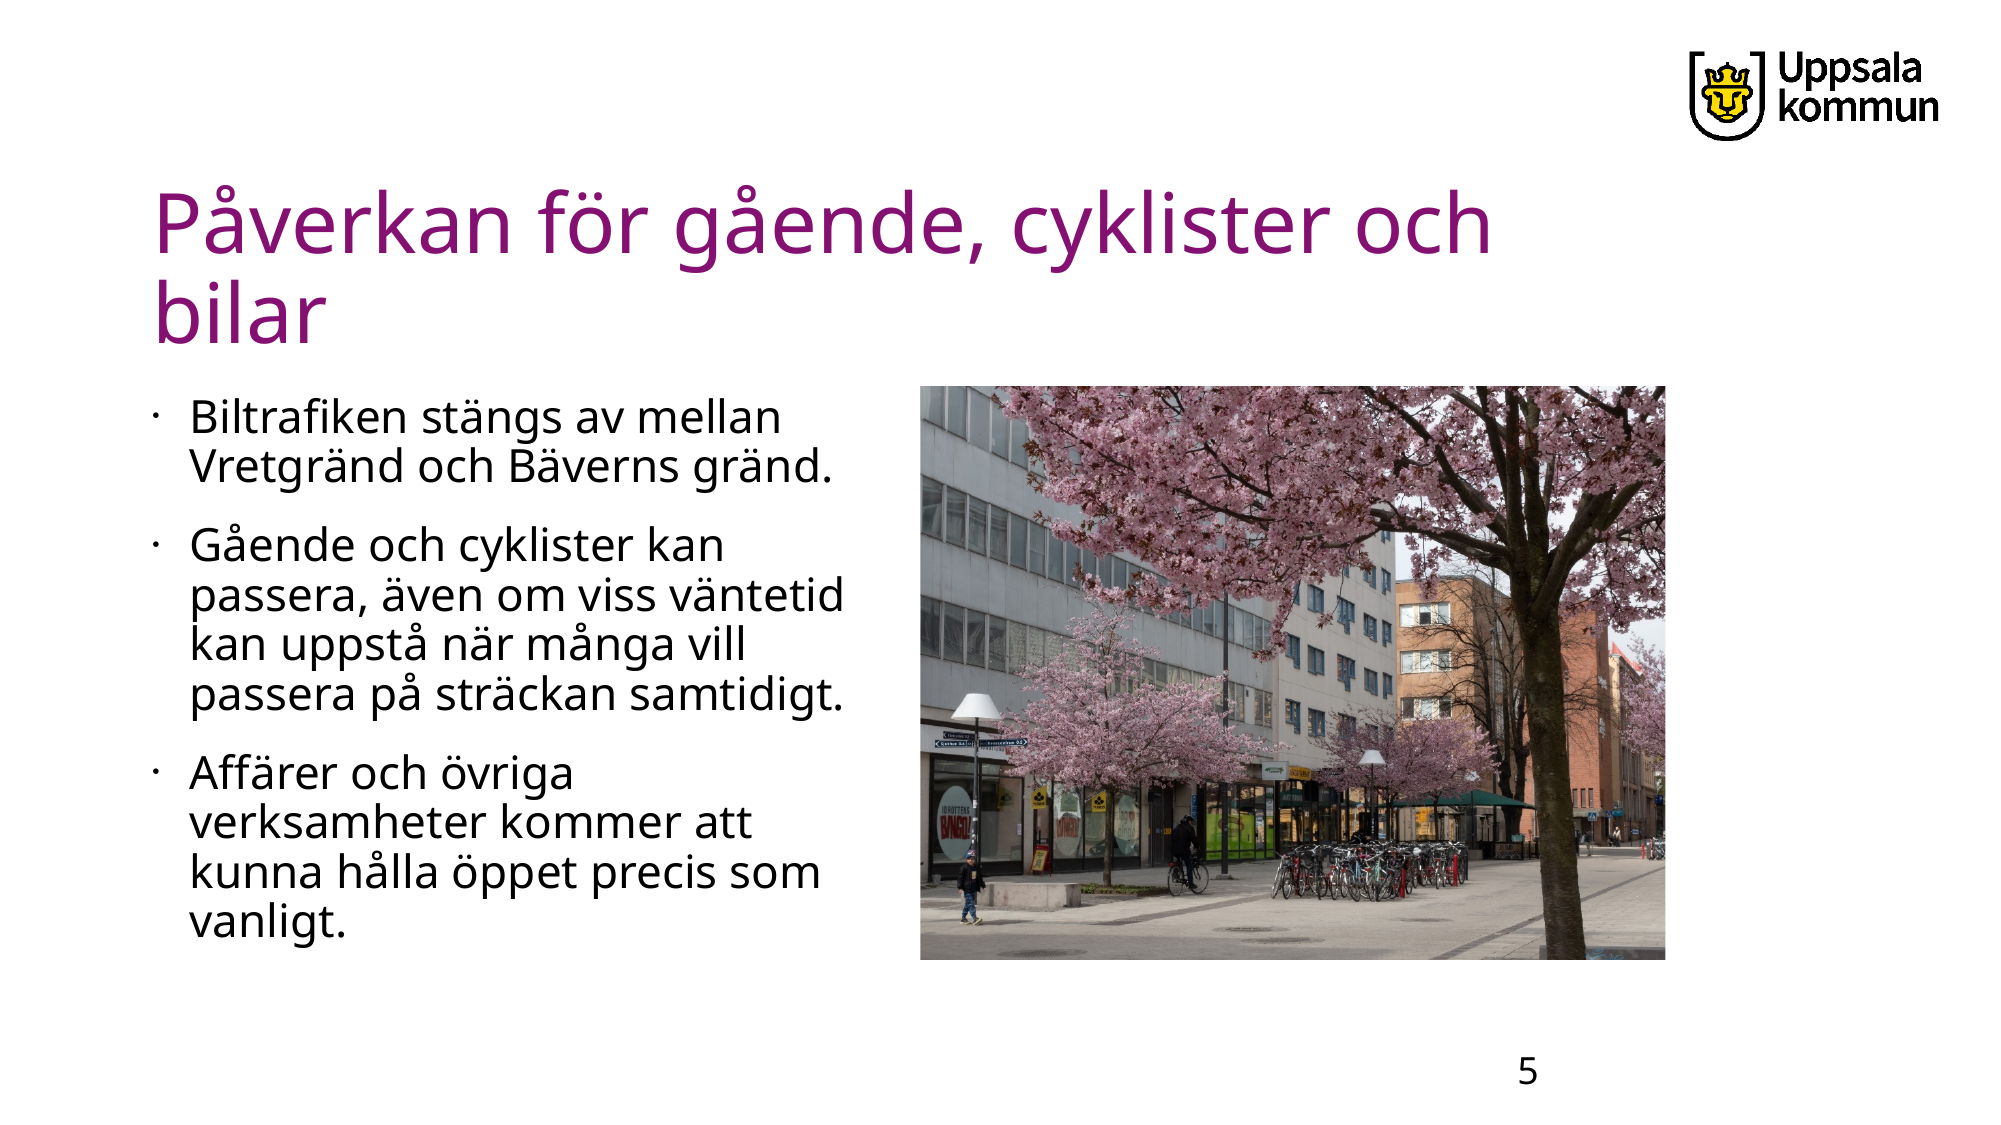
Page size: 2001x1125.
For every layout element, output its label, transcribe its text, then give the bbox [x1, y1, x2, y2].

slide_number <nummer> [1502, 1042, 1953, 1103]
list Biltrafiken stängs av mellan Vretgränd och Bäverns gränd. Gående och cyklister kan passera, även om viss väntetid kan uppstå när många vill passera på sträckan samtidigt. Affärer och övriga verksamheter kommer att kunna hålla öppet precis som vanligt. [137, 386, 883, 960]
picture [1674, 36, 1953, 156]
title Påverkan för gående, cyklister och bilar [137, 159, 1675, 370]
picture [920, 386, 1666, 960]
